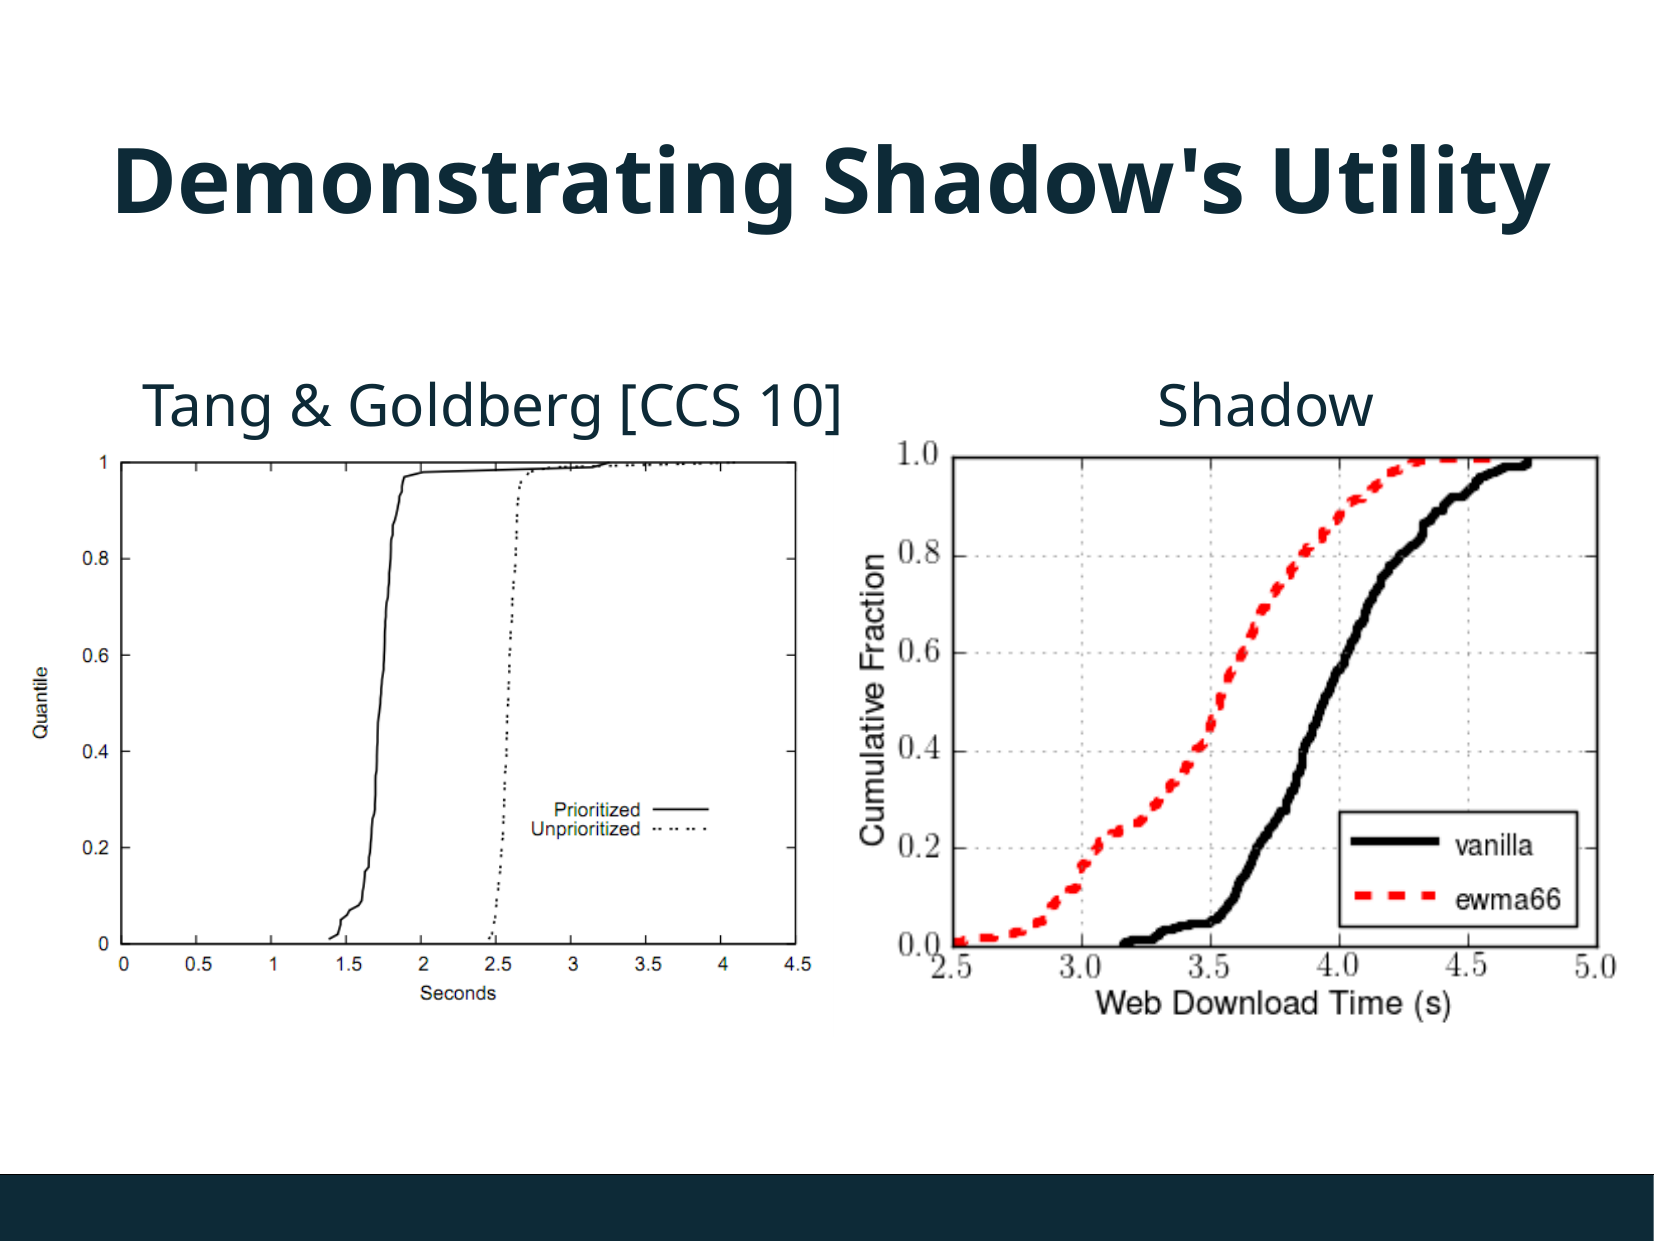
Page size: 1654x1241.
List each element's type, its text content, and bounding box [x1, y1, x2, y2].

picture [15, 431, 824, 1021]
text_box Shadow [1143, 356, 1399, 439]
text_box Tang & Goldberg [CCS 10] [127, 356, 904, 439]
picture [832, 433, 1637, 1037]
title Demonstrating Shadow's Utility [86, 74, 1575, 282]
